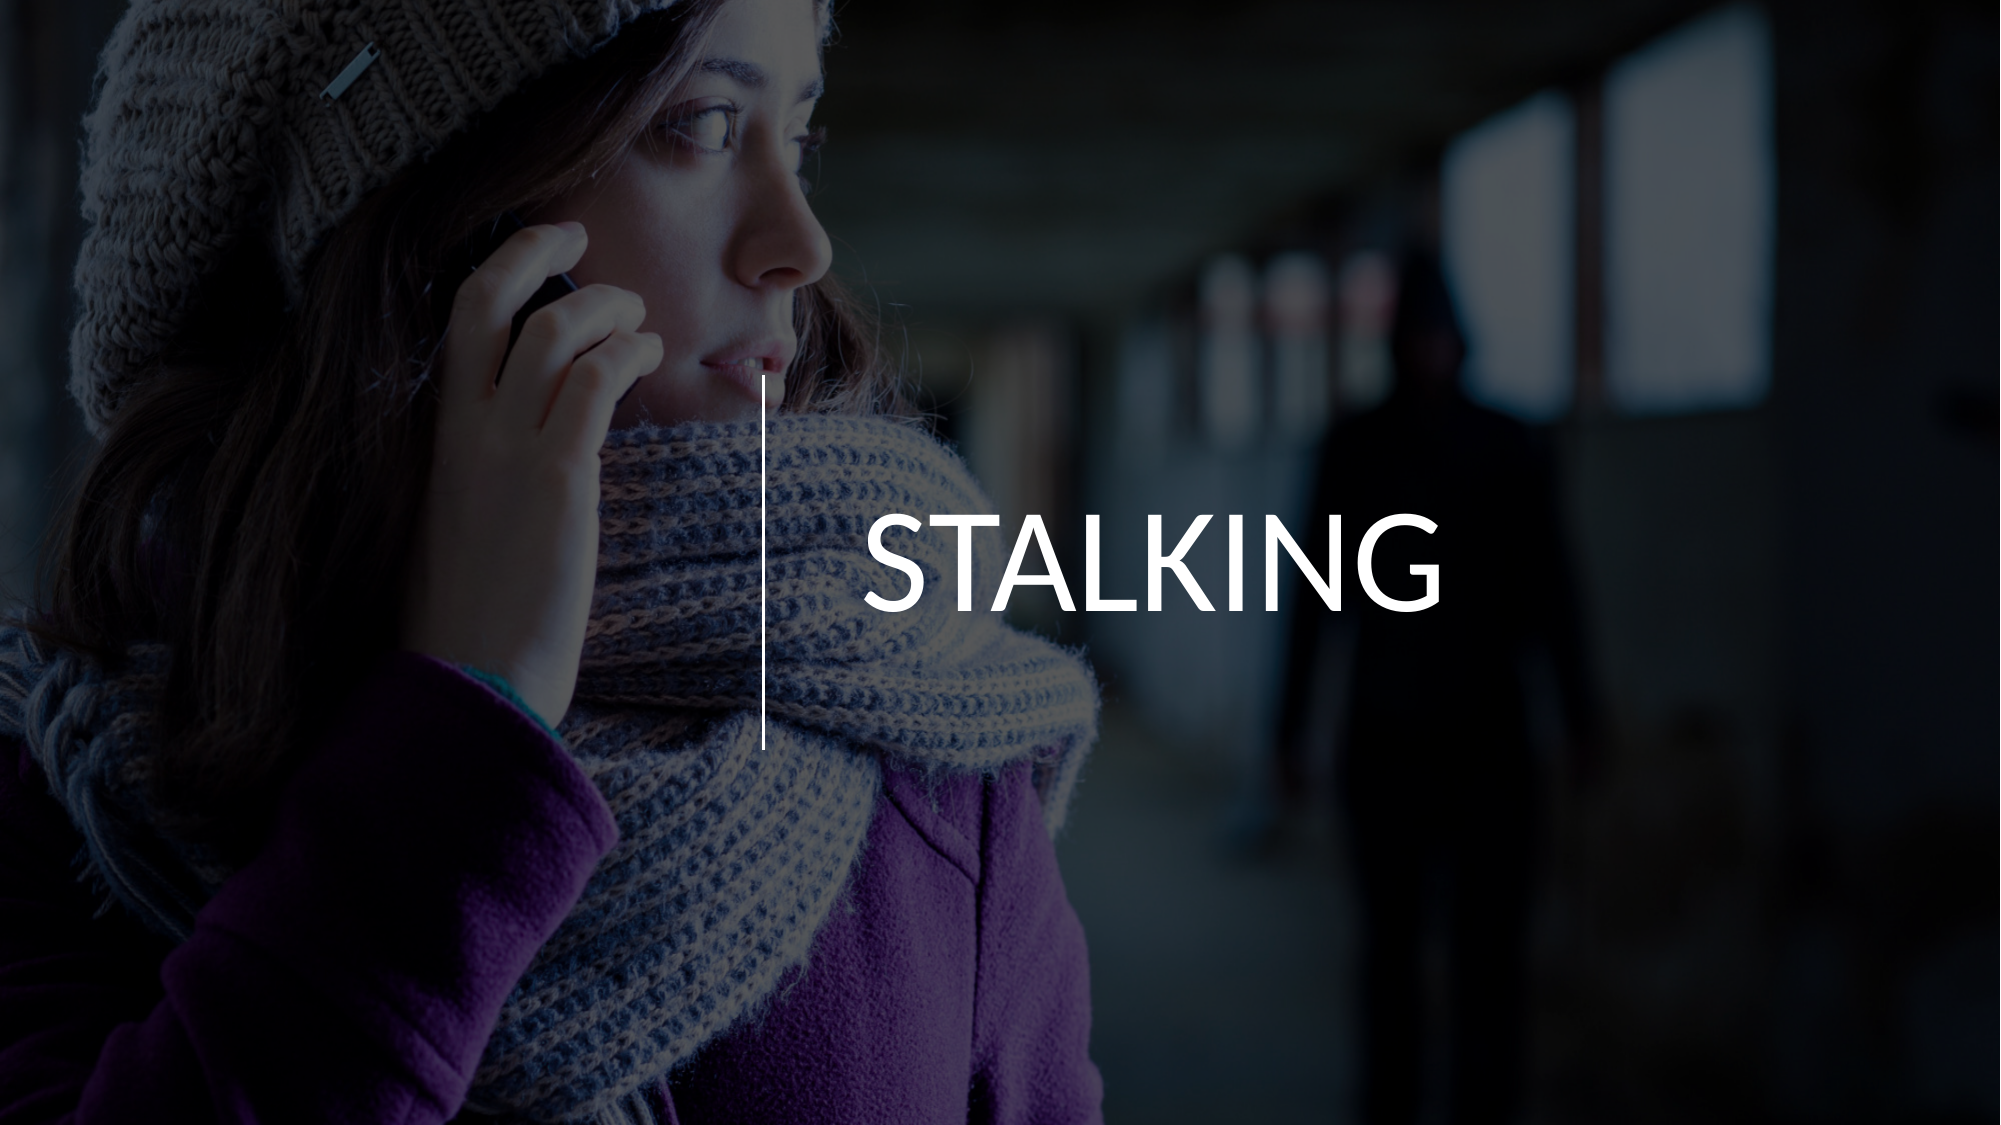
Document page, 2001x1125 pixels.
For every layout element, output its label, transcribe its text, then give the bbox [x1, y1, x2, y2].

list STALKING [845, 174, 1789, 951]
picture [0, 0, 2000, 1125]
